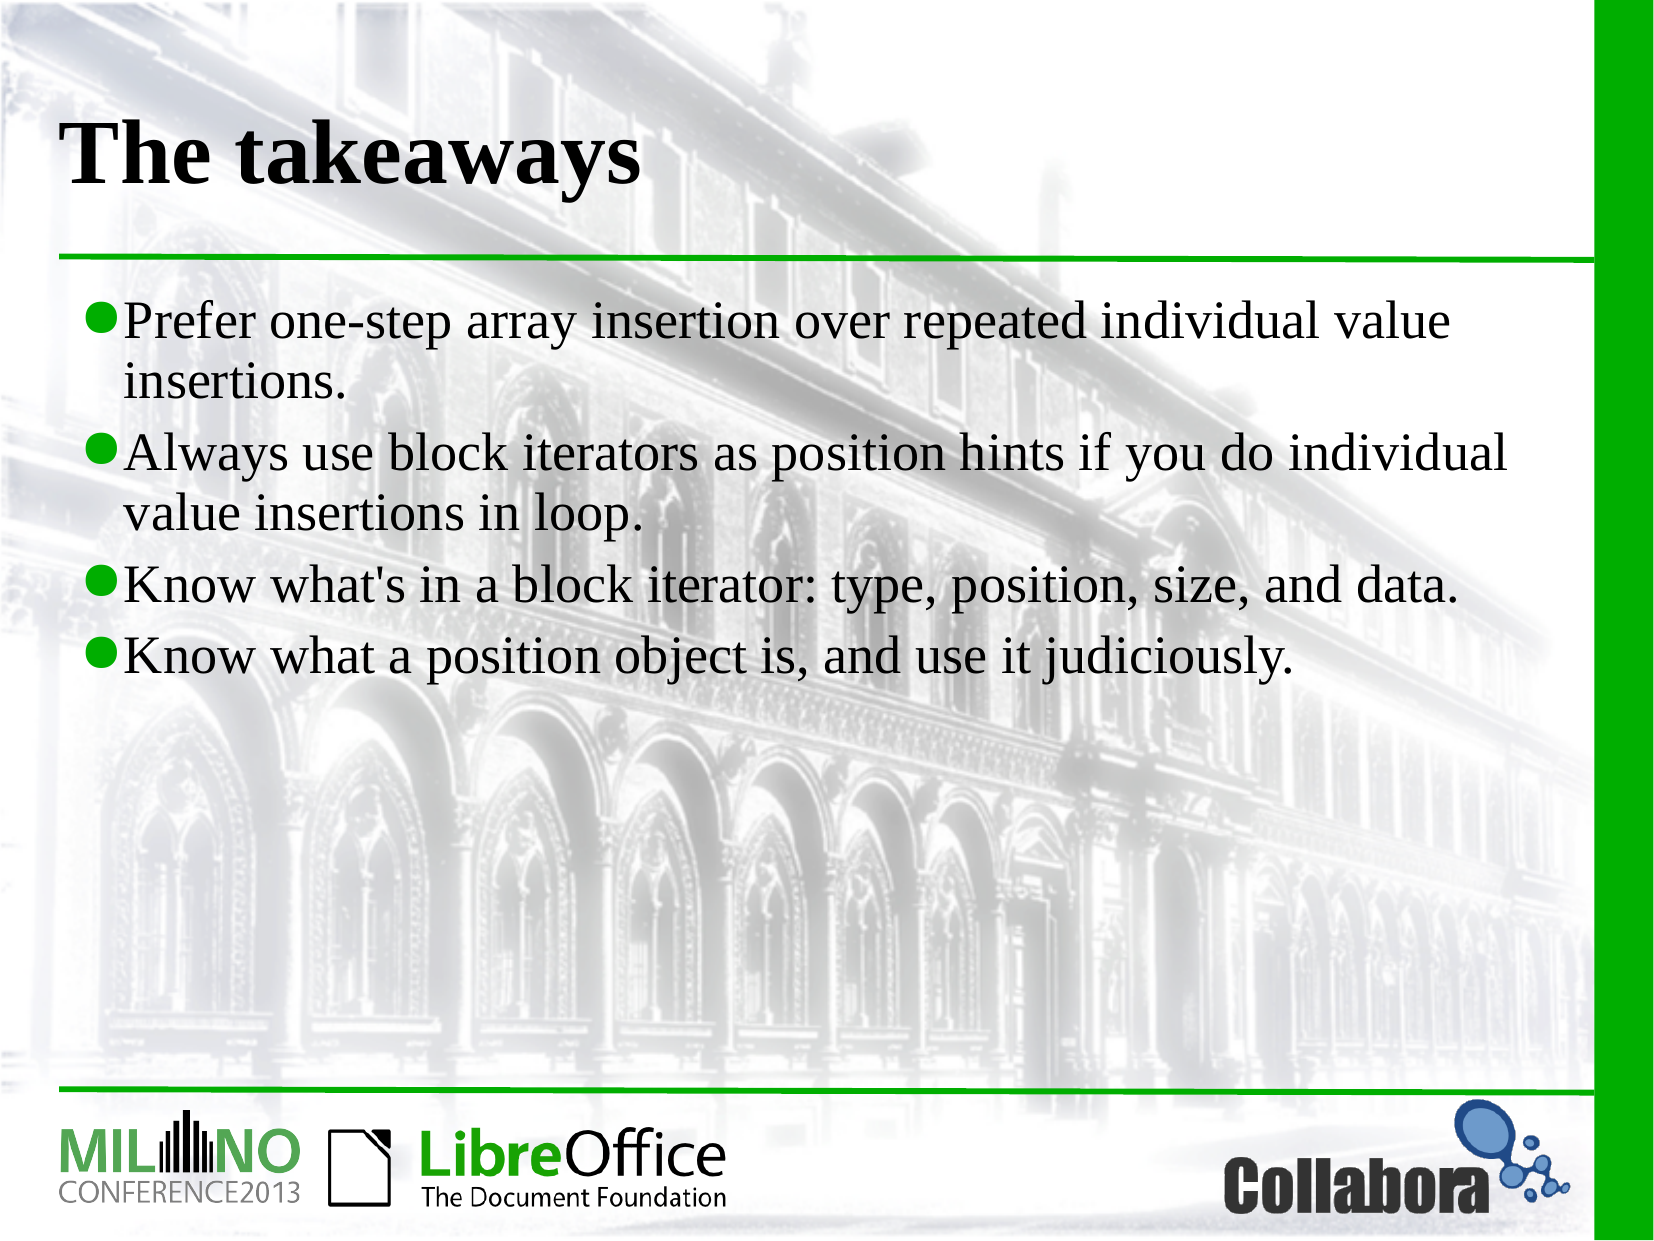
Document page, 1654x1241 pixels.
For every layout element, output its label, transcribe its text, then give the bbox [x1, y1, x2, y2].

picture [0, 1, 1594, 1241]
title The takeaways [59, 49, 1548, 257]
list Prefer one-step array insertion over repeated individual value insertions. Always use block iterators as position hints if you do individual value insertions in loop. Know what's in a block iterator: type, position, size, and data. Know what a position object is, and use it judiciously. [35, 290, 1524, 1010]
